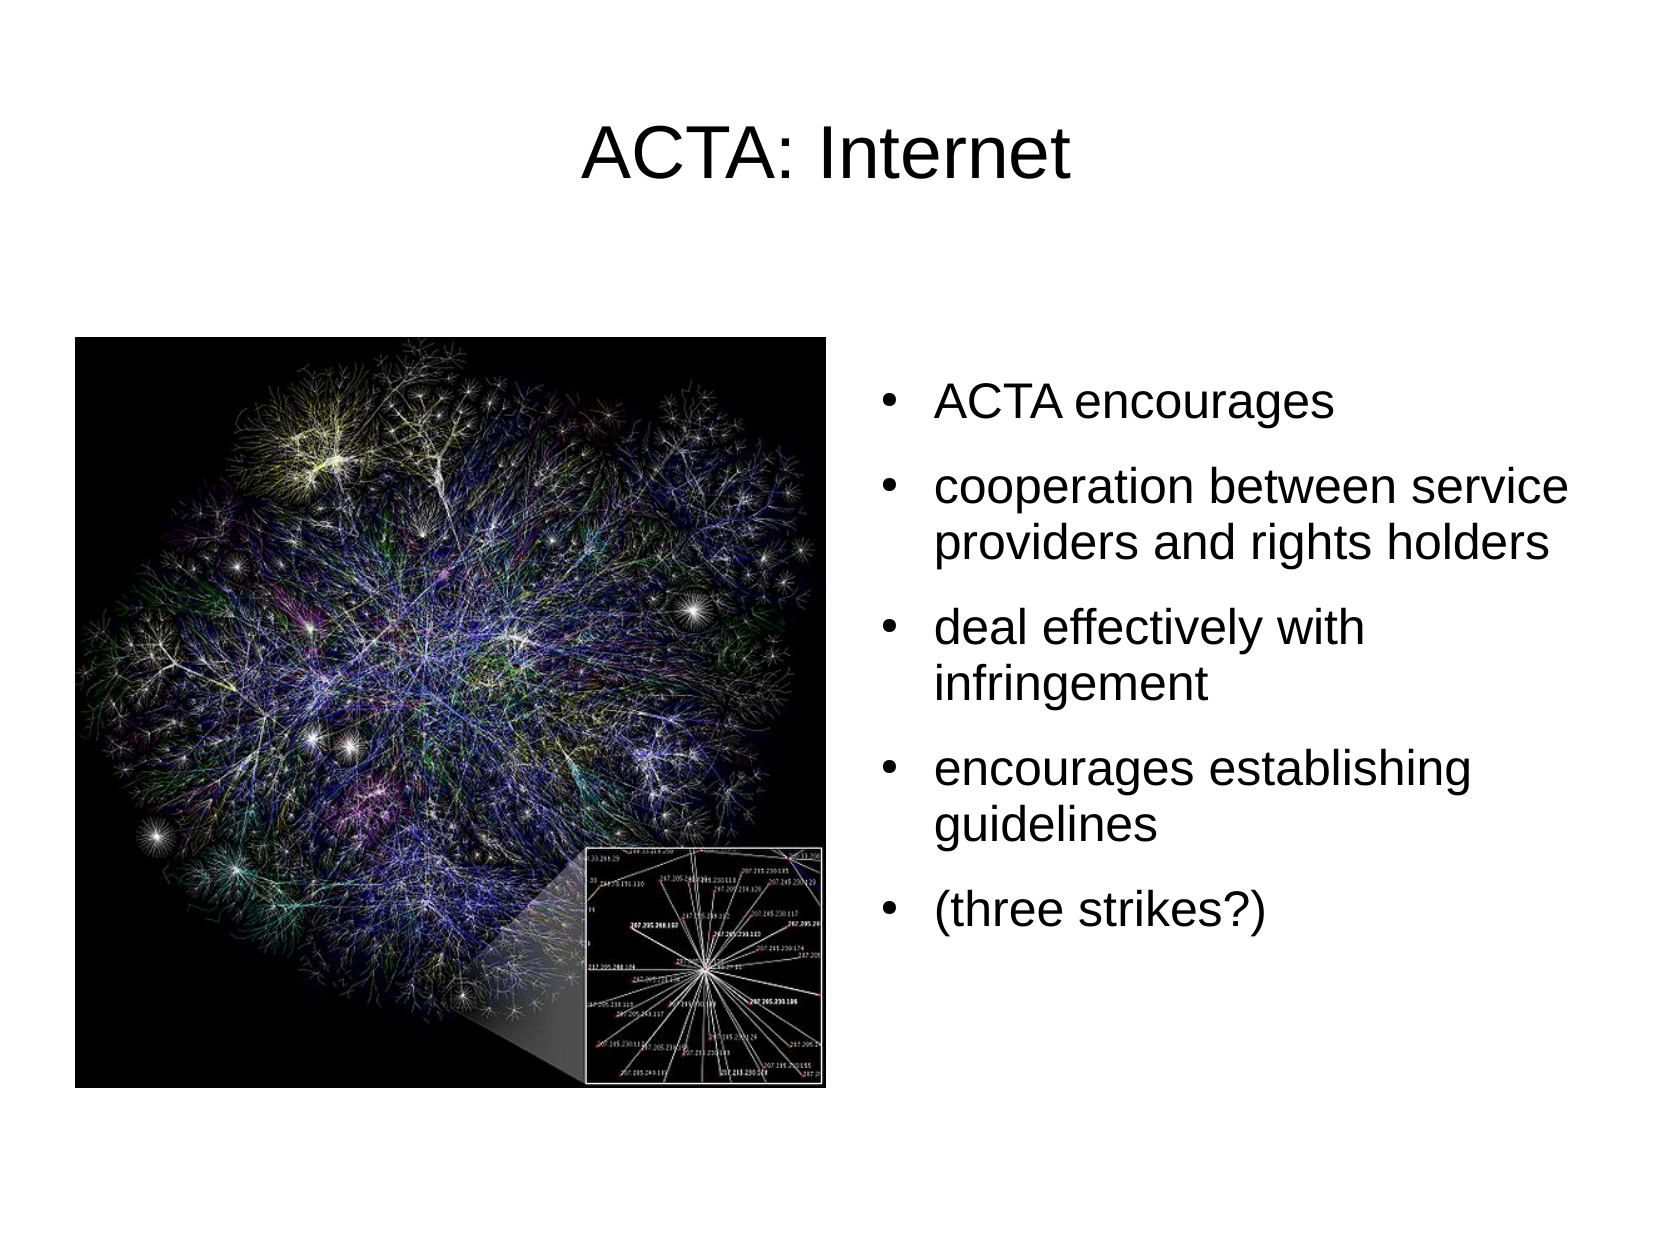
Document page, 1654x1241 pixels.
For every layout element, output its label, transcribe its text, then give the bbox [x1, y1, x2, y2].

list ACTA encourages cooperation between service providers and rights holders deal effectively with infringement encourages establishing guidelines (three strikes?) [862, 372, 1589, 1192]
picture [75, 337, 826, 1088]
title ACTA: Internet [82, 49, 1571, 257]
